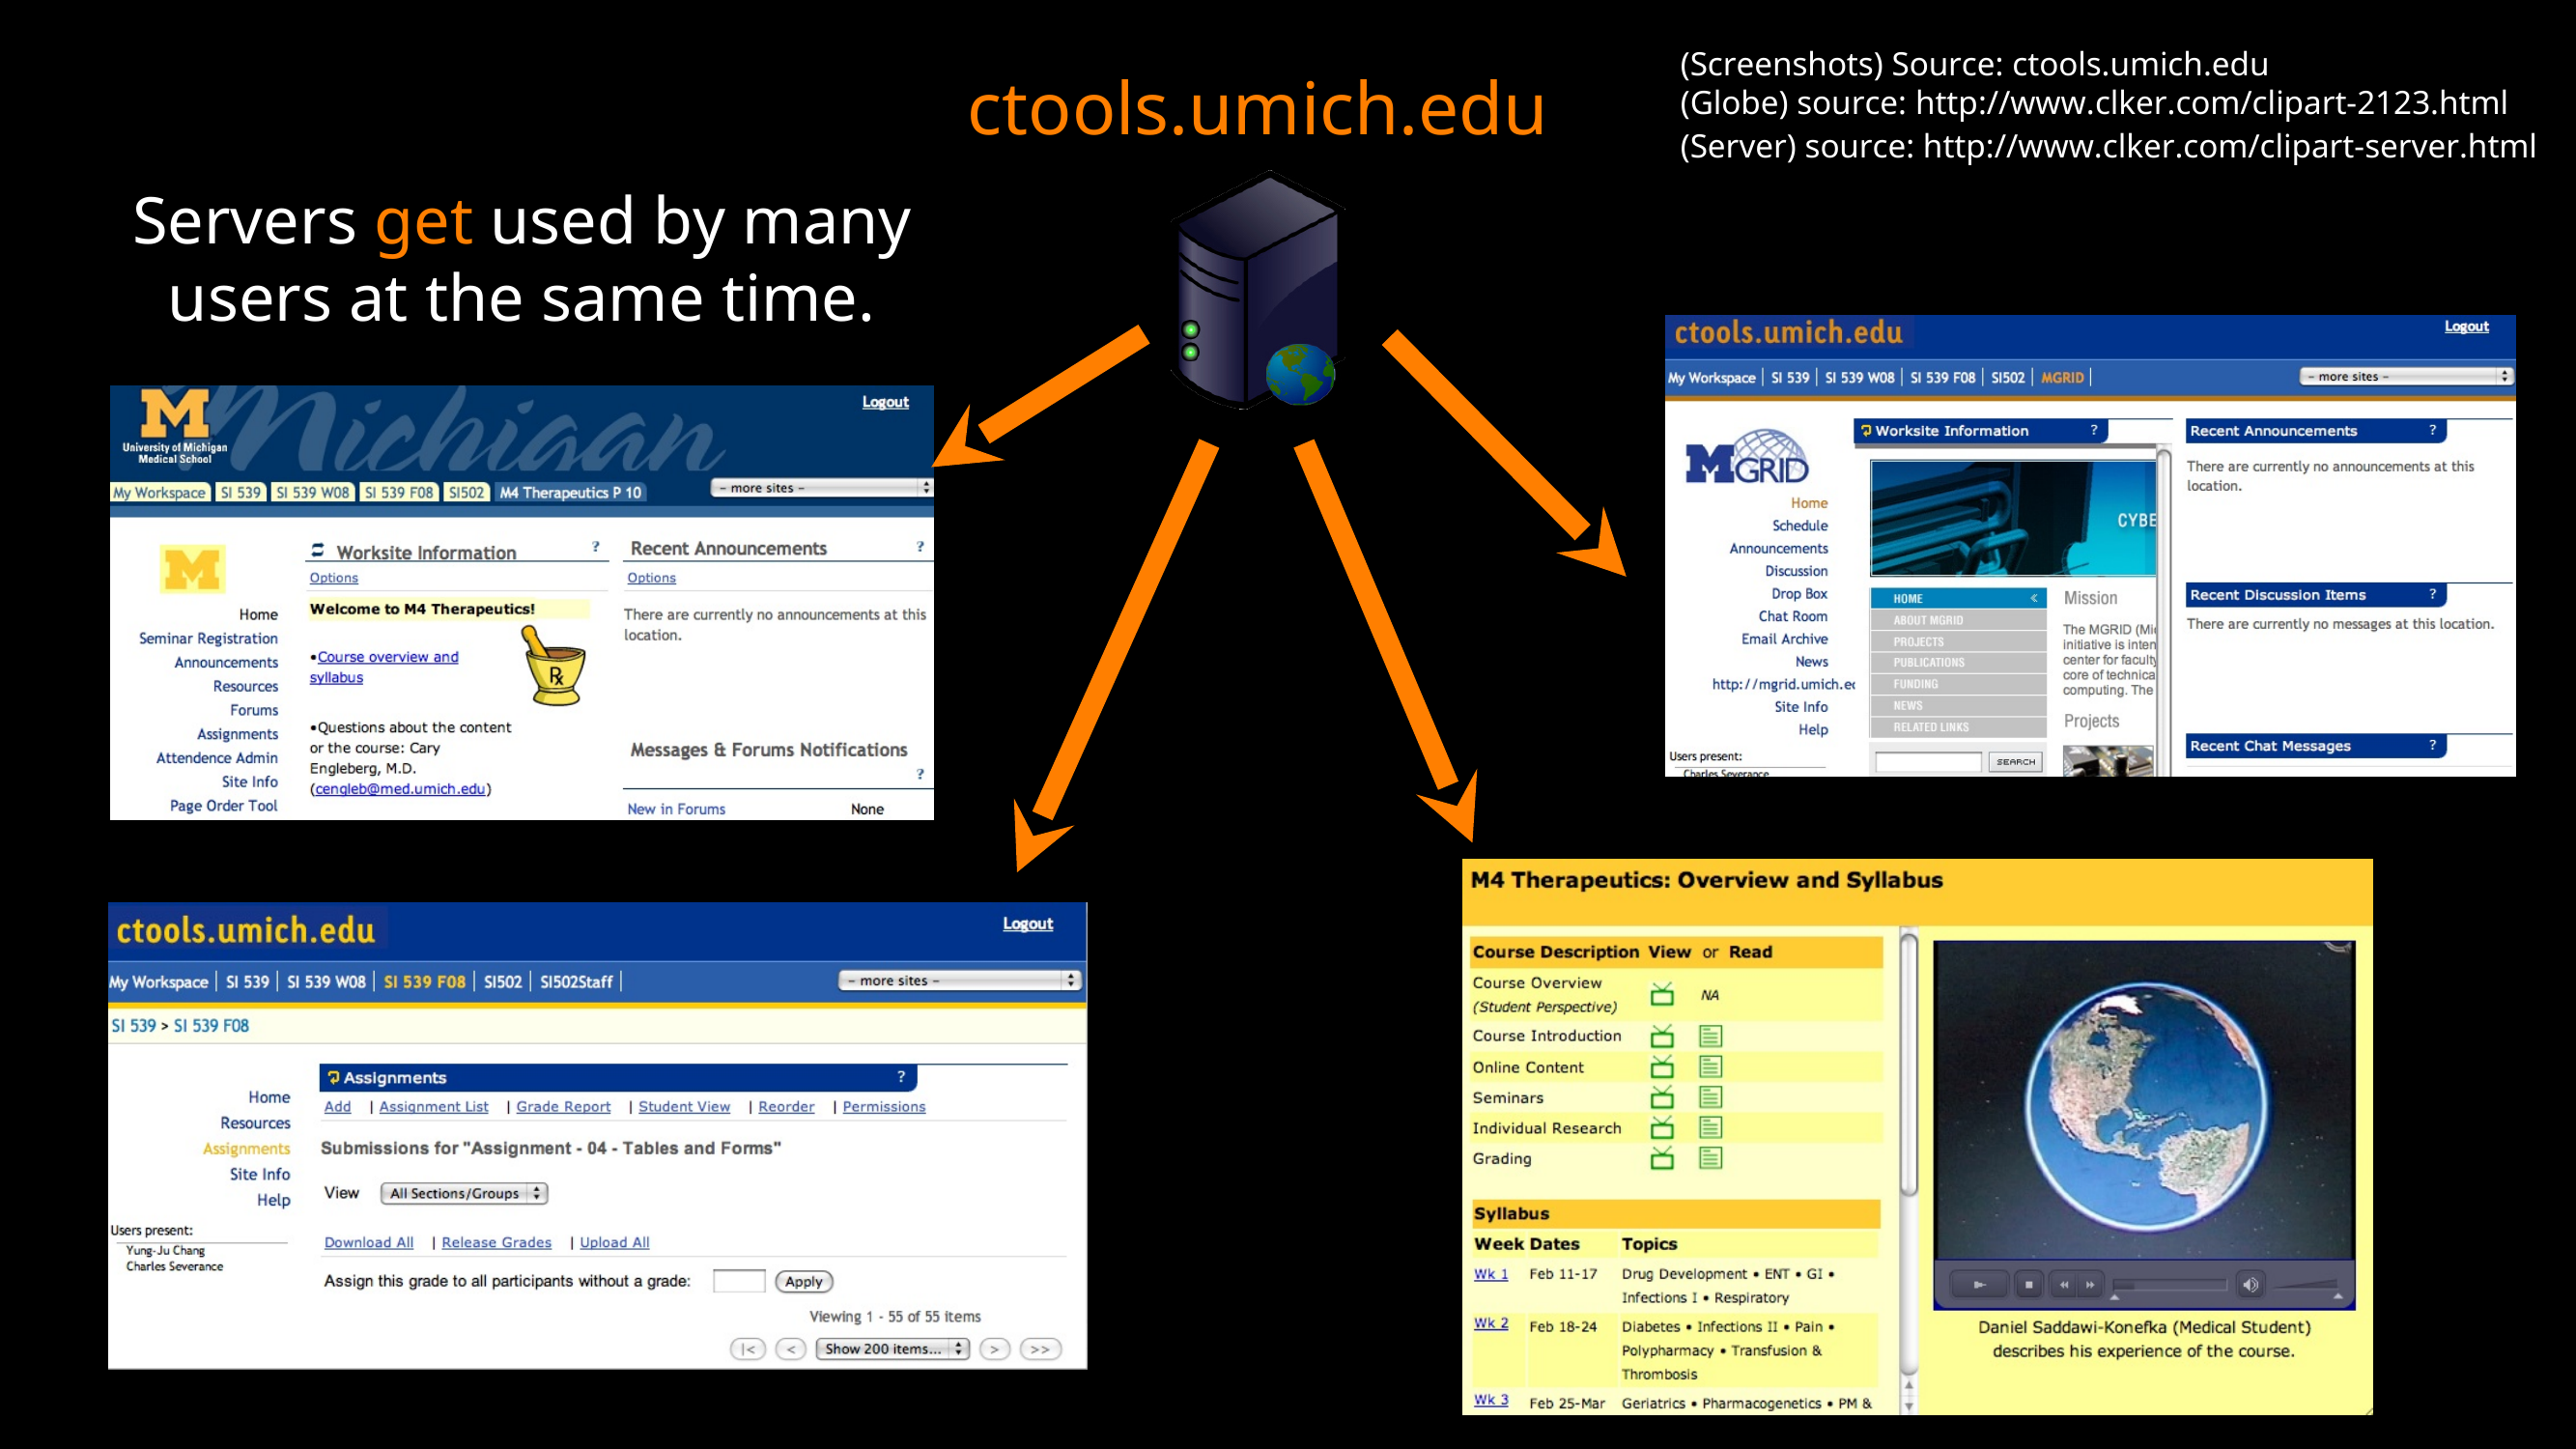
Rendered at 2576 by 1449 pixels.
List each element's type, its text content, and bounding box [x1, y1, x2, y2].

picture [108, 902, 1088, 1370]
picture [1167, 168, 1348, 412]
text_box (Screenshots) Source: ctools.umich.edu (Globe) source: http://www.clker.com/clipart-2123.html (Server) source: http://www.clker.com/clipart-server.html [1665, 36, 2576, 172]
picture [1462, 859, 2373, 1415]
text_box Servers get used by many users at the same time. [112, 165, 932, 348]
picture [110, 385, 934, 820]
text_box ctools.umich.edu [967, 62, 1549, 150]
picture [1665, 315, 2516, 777]
